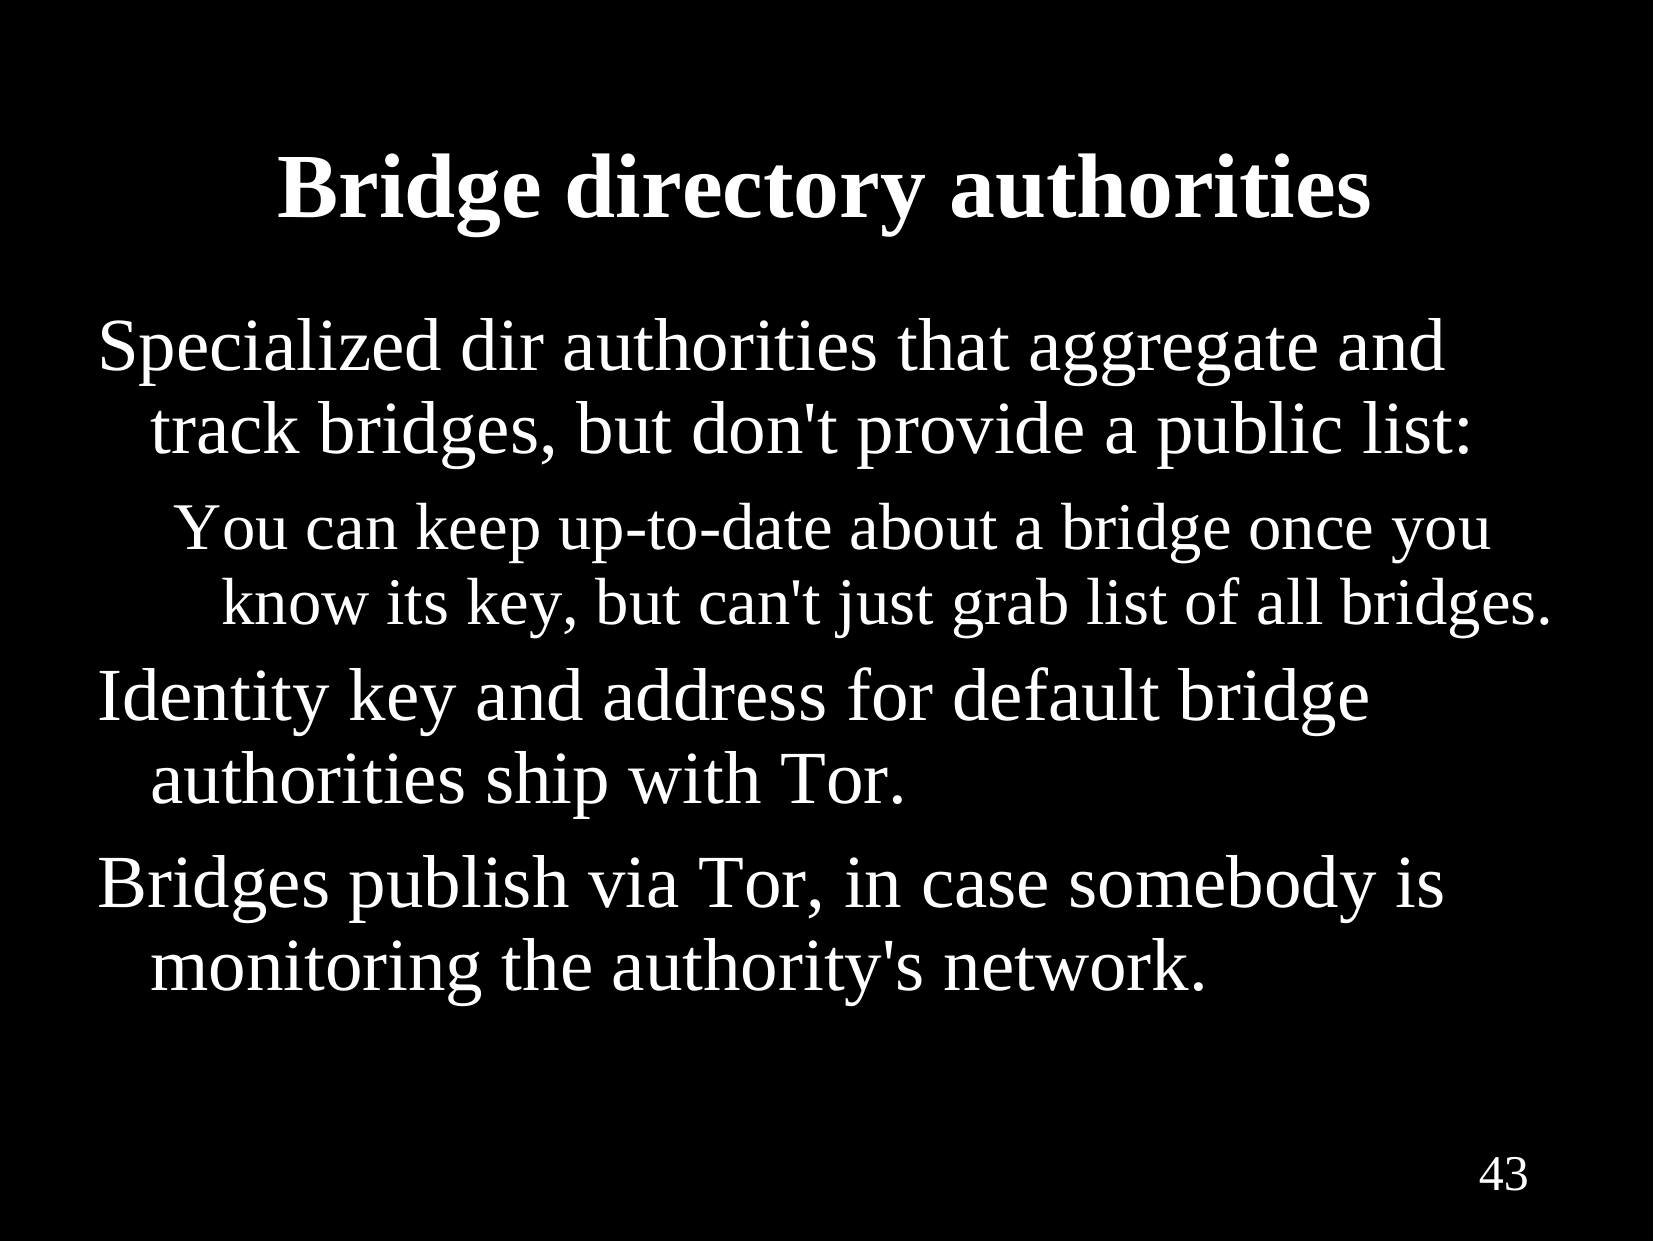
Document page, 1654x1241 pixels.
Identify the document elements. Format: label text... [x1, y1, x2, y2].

title Bridge directory authorities [119, 91, 1532, 283]
list Specialized dir authorities that aggregate and track bridges, but don't provide a public list: You can keep up-to-date about a bridge once you know its key, but can't just grab list of all bridges. Identity key and address for default bridge authorities ship with Tor. Bridges publish via Tor, in case somebody is monitoring the authority's network. [79, 303, 1571, 1093]
